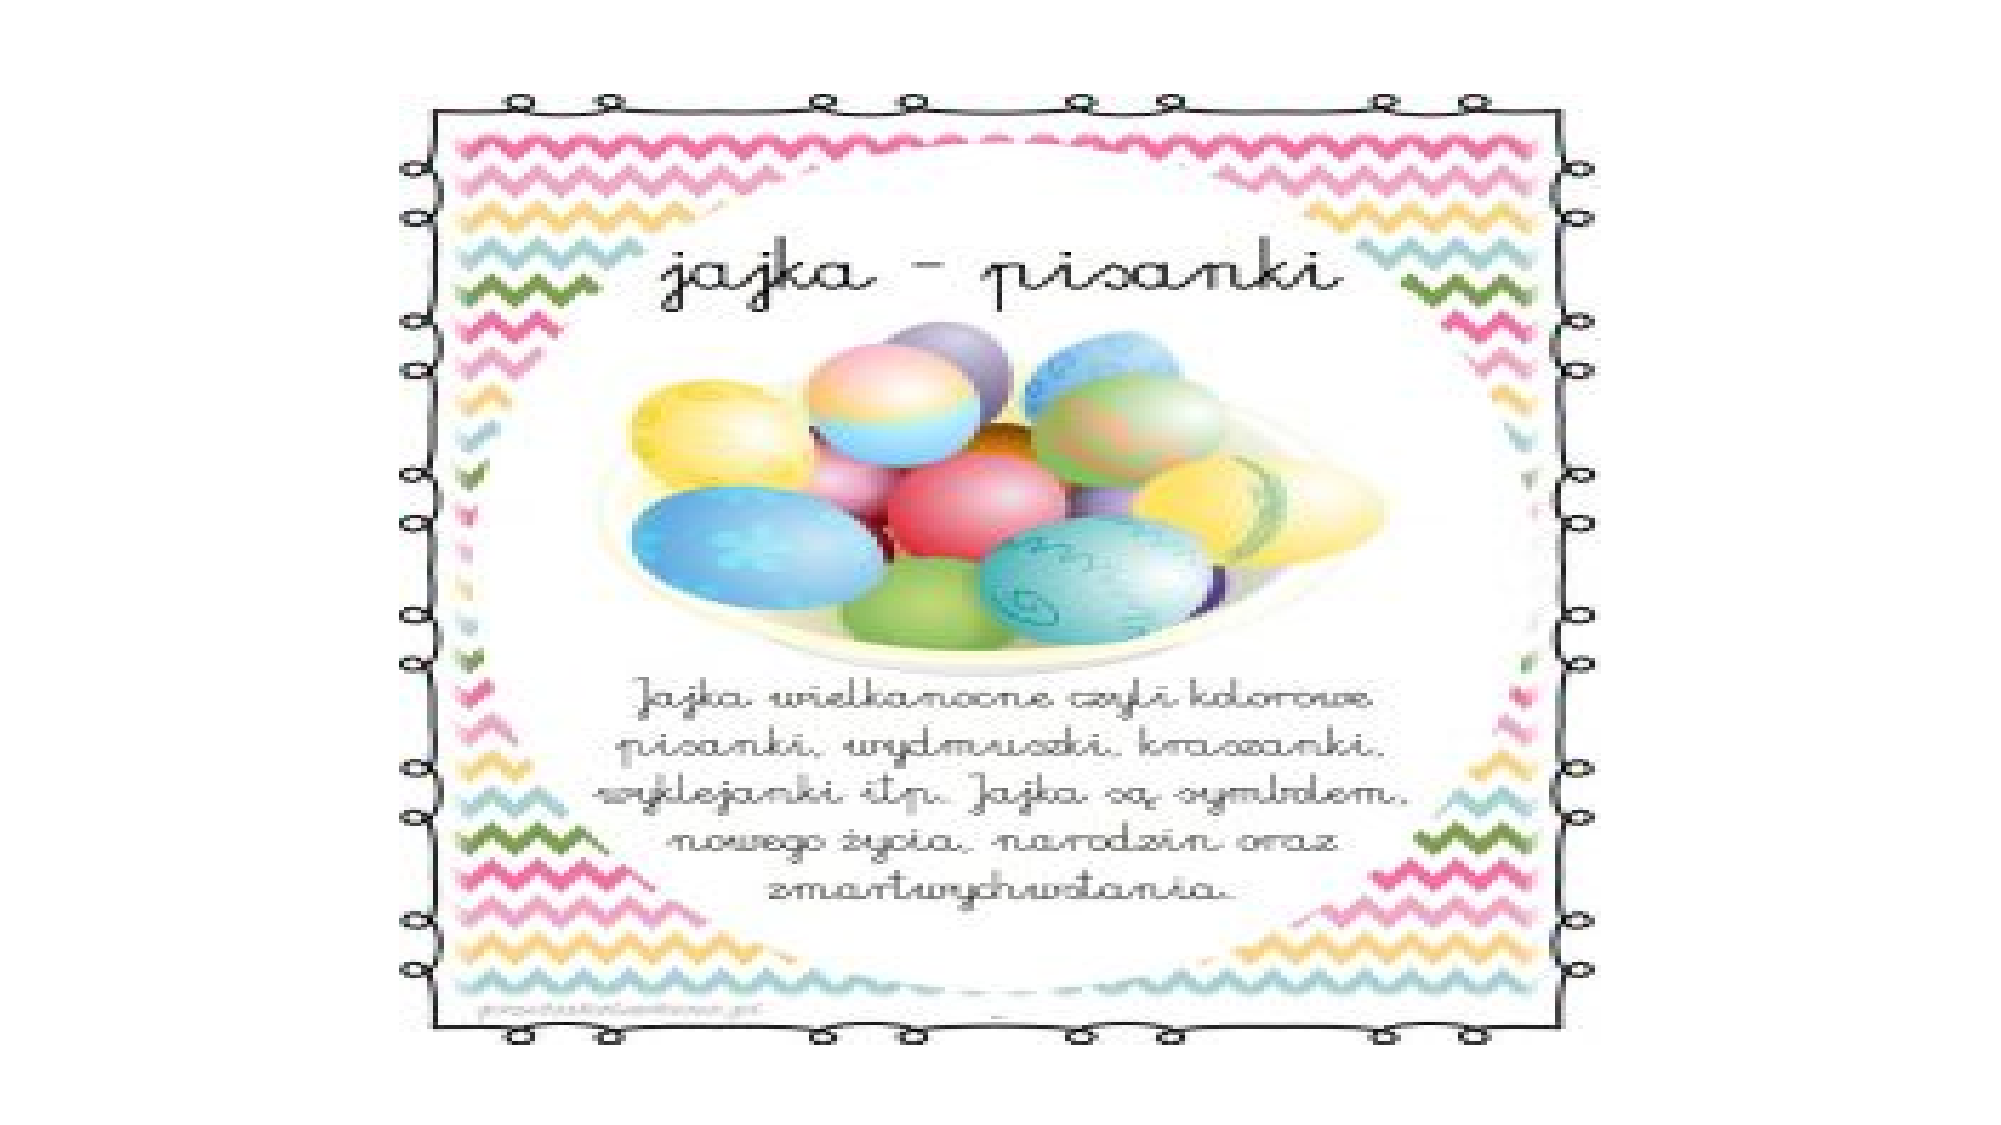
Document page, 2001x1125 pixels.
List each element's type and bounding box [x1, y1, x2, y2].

picture [399, 94, 1601, 1045]
